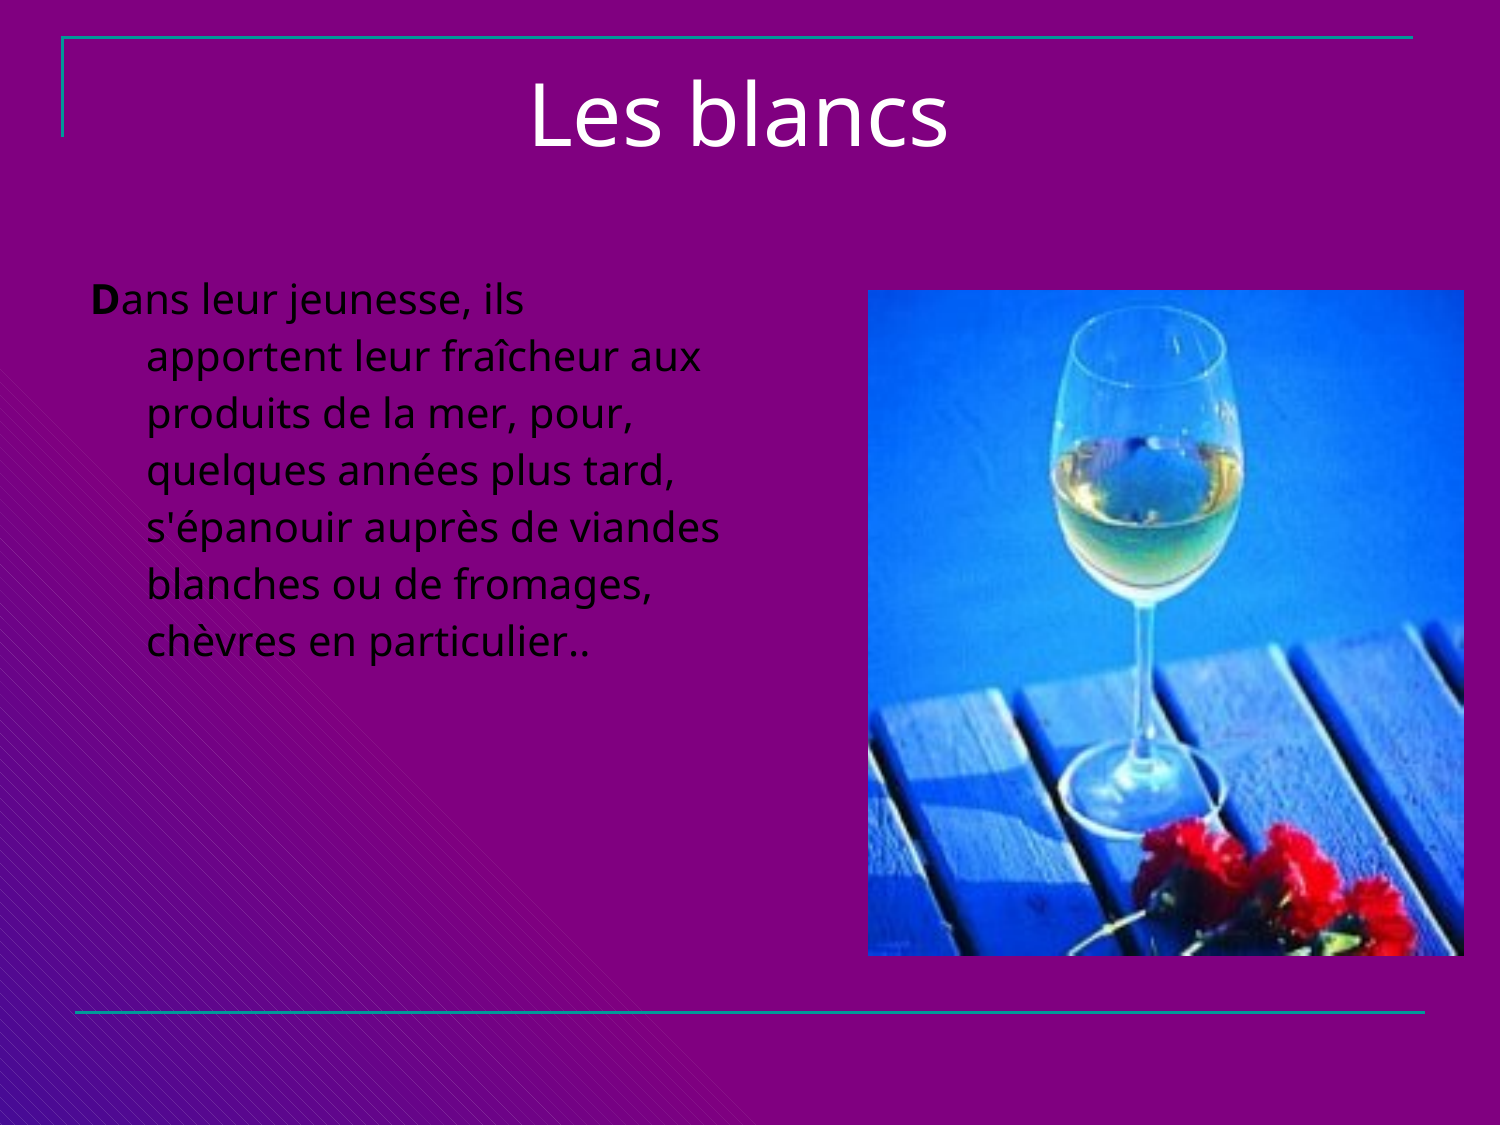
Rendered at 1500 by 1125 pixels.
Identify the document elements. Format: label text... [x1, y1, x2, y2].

picture [868, 290, 1464, 956]
title Les blancs [75, 45, 1426, 233]
list Dans leur jeunesse, ils apportent leur fraîcheur aux produits de la mer, pour, quelques années plus tard, s'épanouir auprès de viandes blanches ou de fromages, chèvres en particulier.. [75, 262, 738, 1006]
